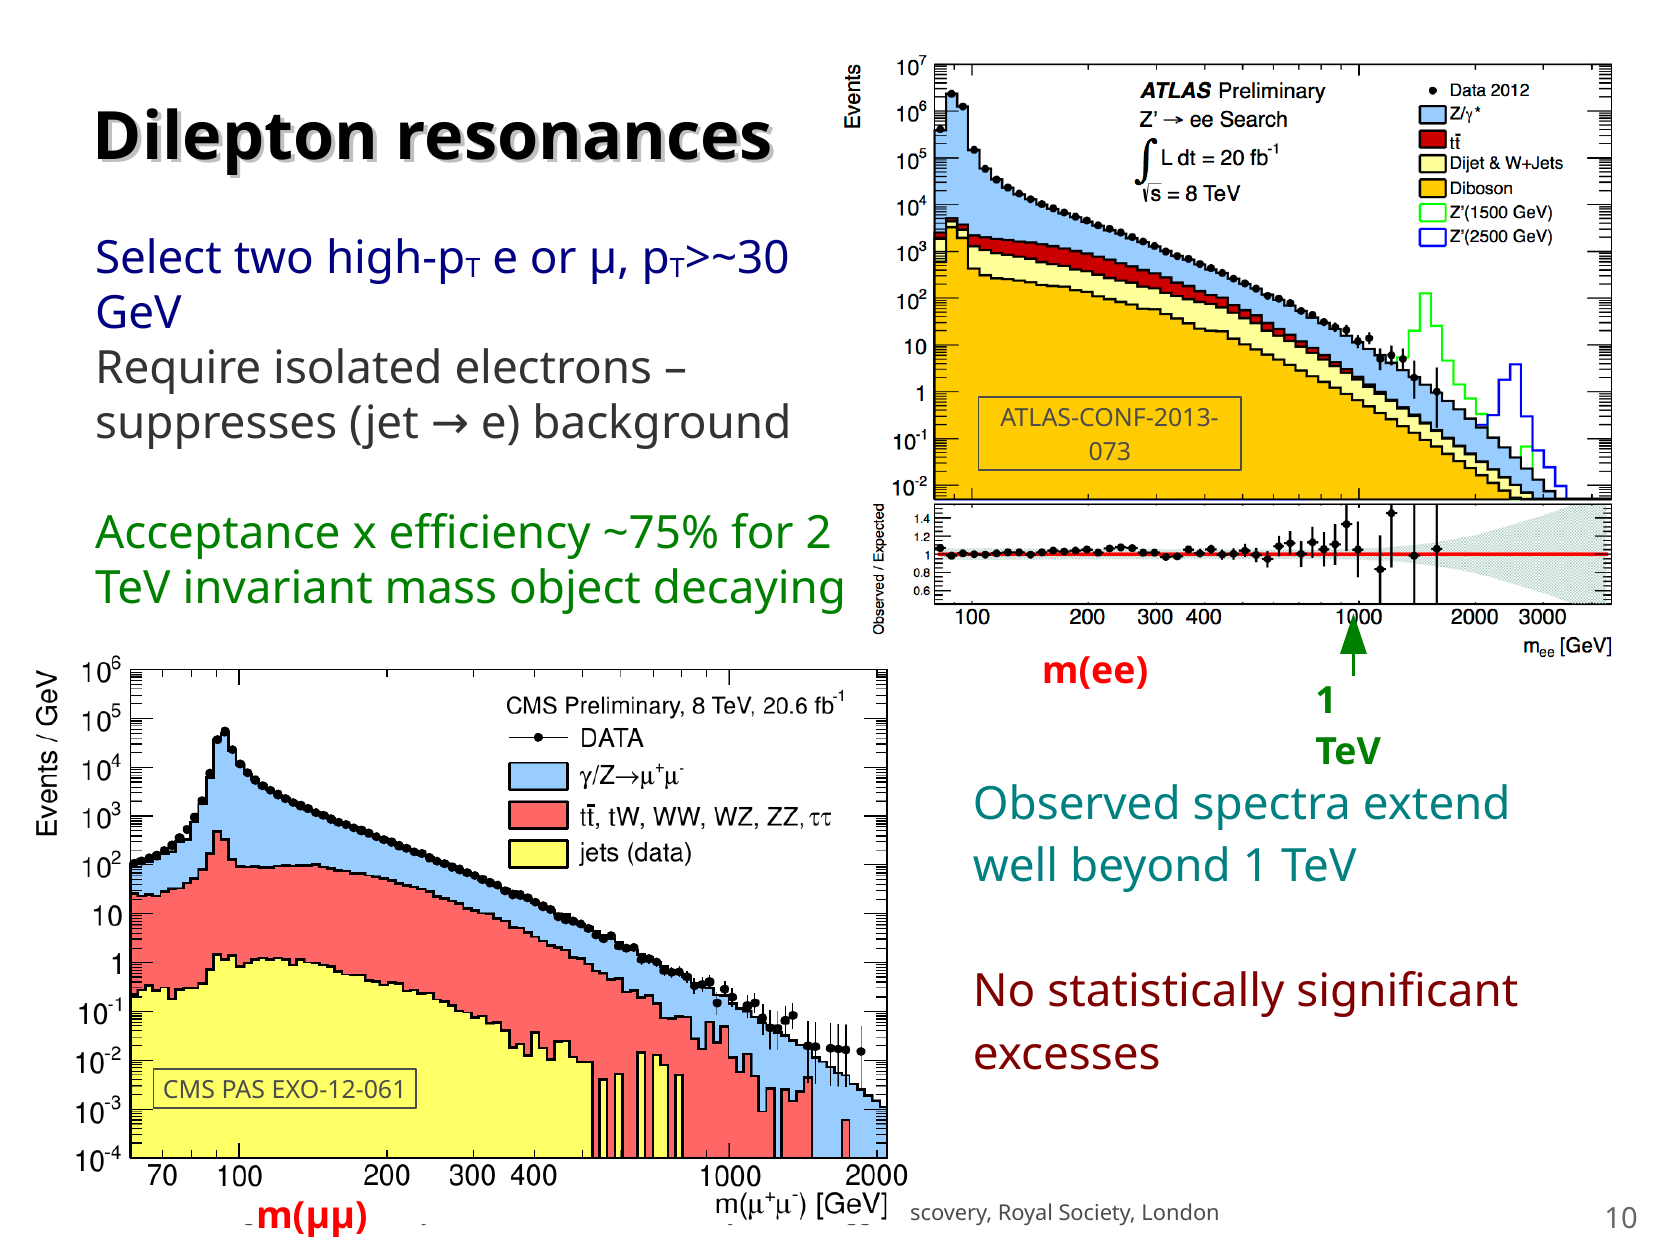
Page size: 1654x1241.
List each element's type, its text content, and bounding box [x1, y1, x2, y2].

text_box Select two high-pT e or µ, pT>~30 GeV Require isolated electrons – suppresses (jet → e) background Acceptance x efficiency ~75% for 2 TeV invariant mass object decaying [80, 220, 885, 621]
text_box m(ee) [1027, 636, 1175, 696]
picture [28, 42, 1654, 1224]
text_box m(µµ) [241, 1181, 389, 1241]
text_box 1 TeV [1300, 666, 1427, 725]
text_box CMS PAS EXO-12-061 [153, 1070, 417, 1107]
text_box ATLAS-CONF-2013-073 [978, 415, 1242, 452]
text_box Dilepton resonances [78, 80, 1424, 174]
text_box Observed spectra extend well beyond 1 TeV No statistically significant excesses [958, 762, 1595, 1131]
